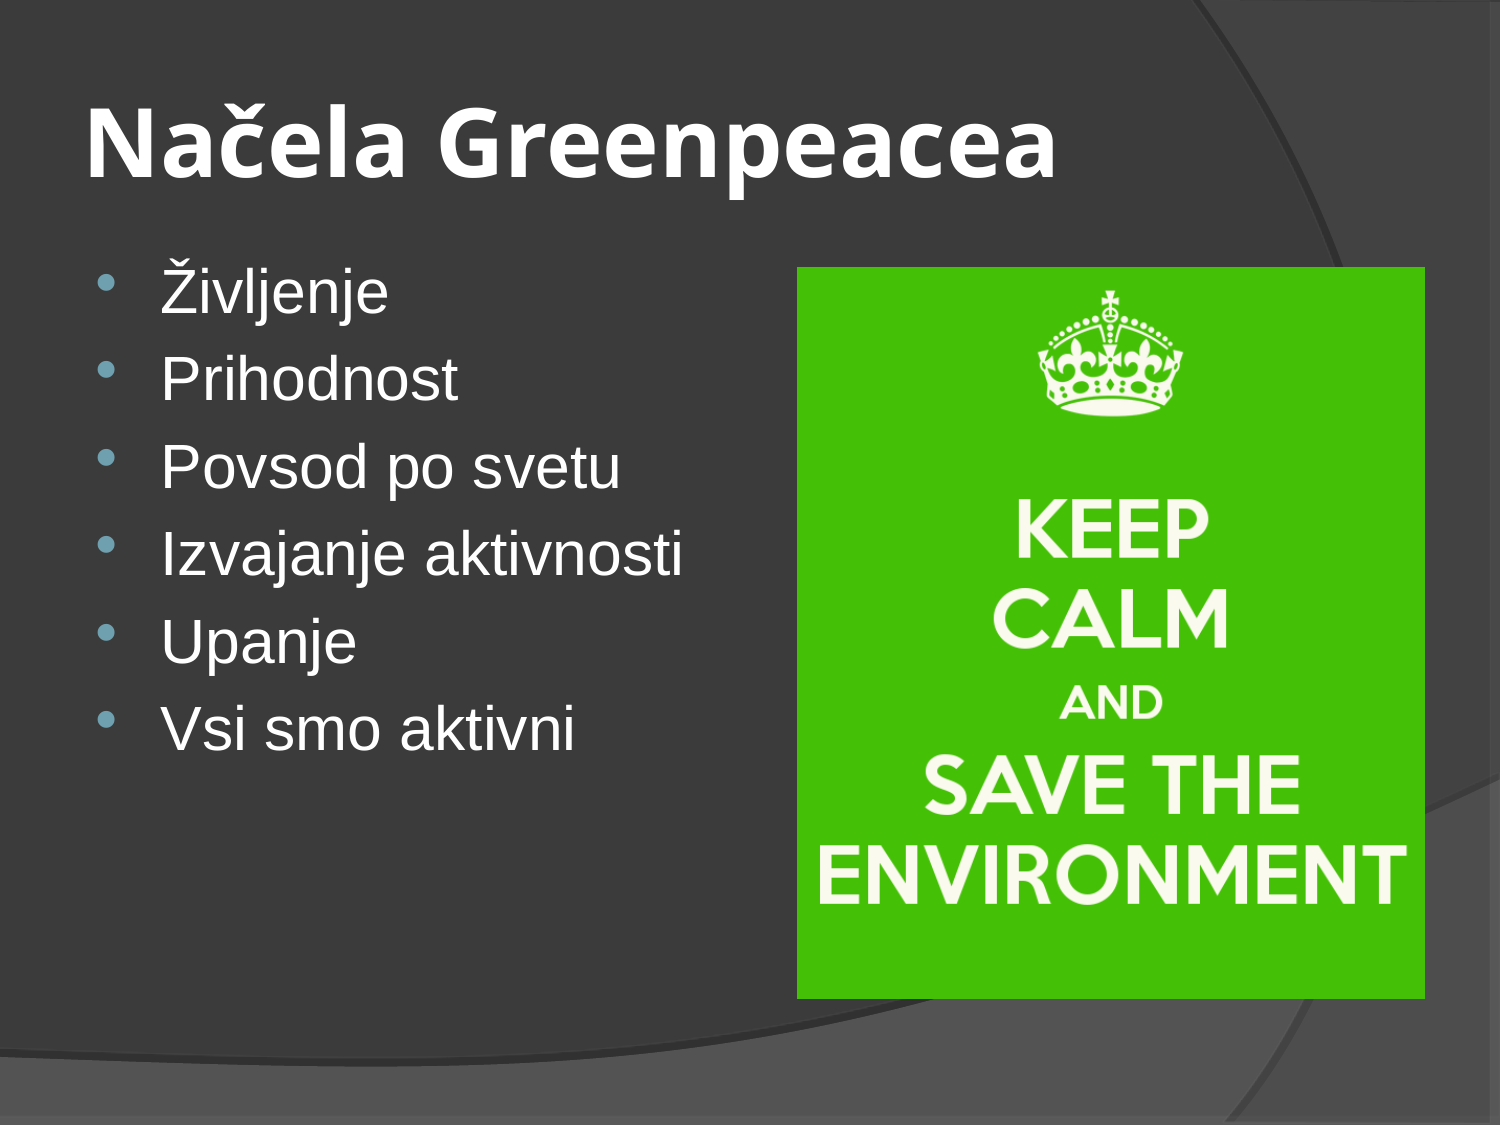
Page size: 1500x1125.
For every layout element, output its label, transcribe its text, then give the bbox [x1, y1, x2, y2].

title Načela Greenpeacea [75, 45, 1300, 233]
picture [797, 267, 1425, 999]
list Življenje Prihodnost Povsod po svetu Izvajanje aktivnosti Upanje Vsi smo aktivni [76, 243, 1302, 986]
